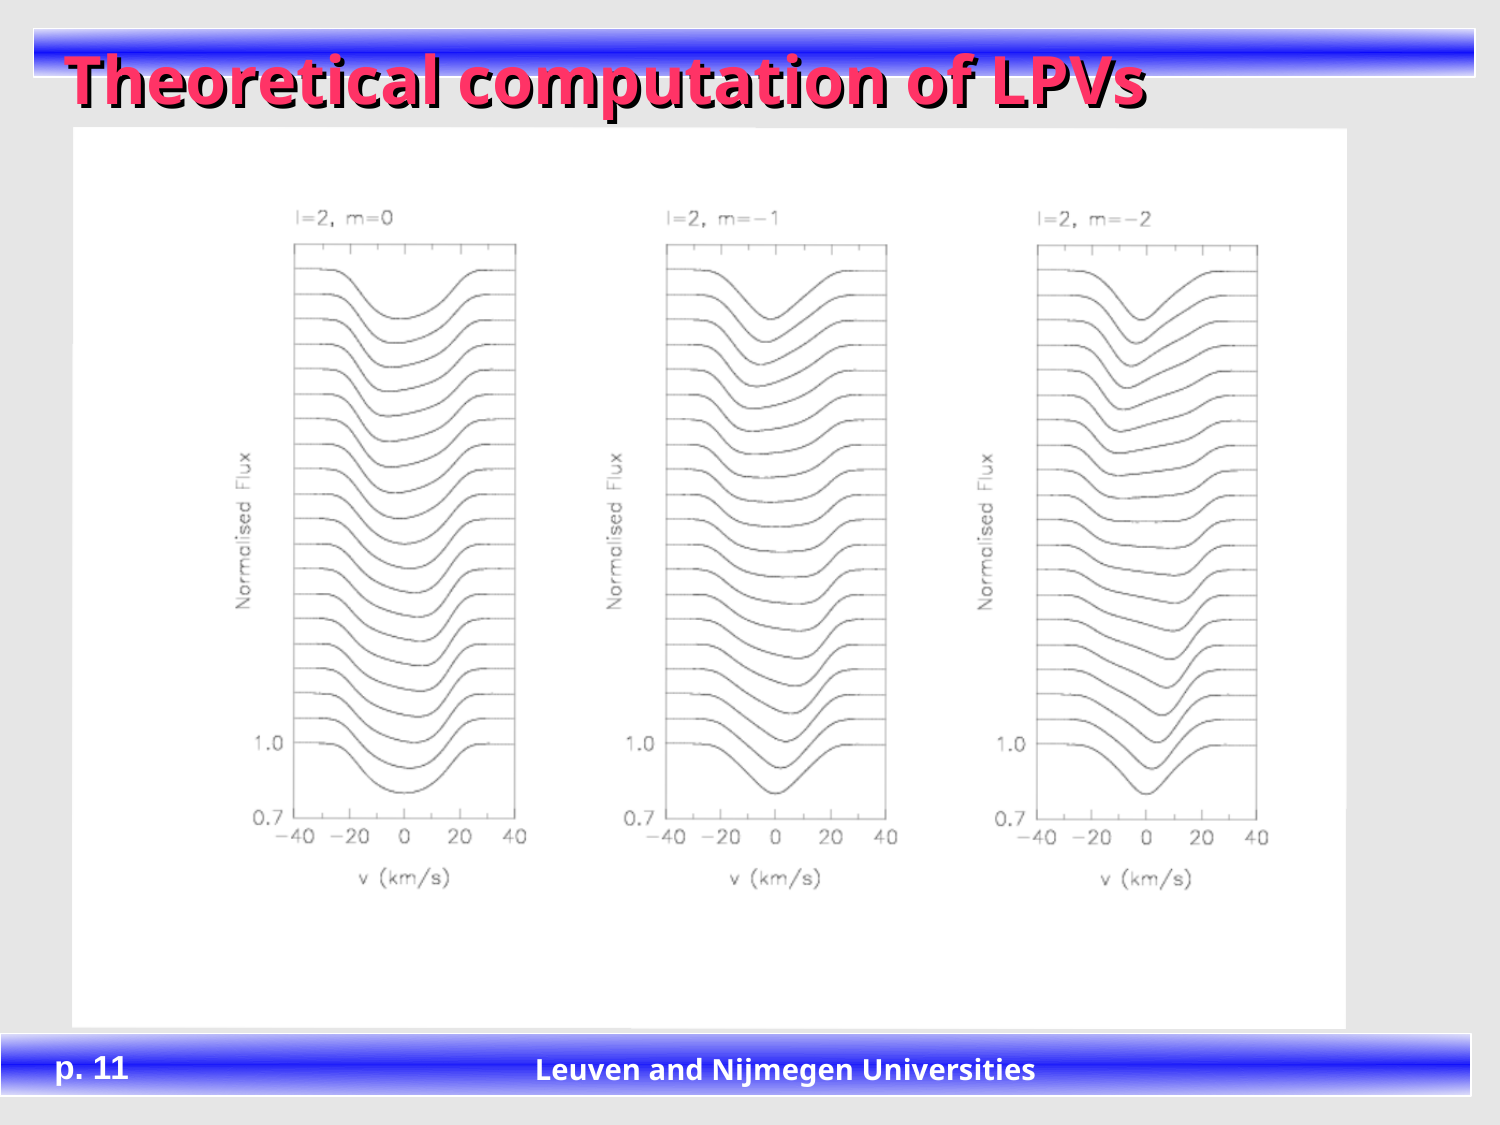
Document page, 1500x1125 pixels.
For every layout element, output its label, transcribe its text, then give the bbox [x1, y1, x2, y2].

title Moment method: Briquet & Aerts (2003) [1034, 1070, 1470, 1074]
title Theoretical computation of LPVs [64, 20, 1500, 137]
title Moment method: Briquet & Aerts (2003) [122, 1055, 1470, 1059]
picture [71, 126, 1347, 1029]
